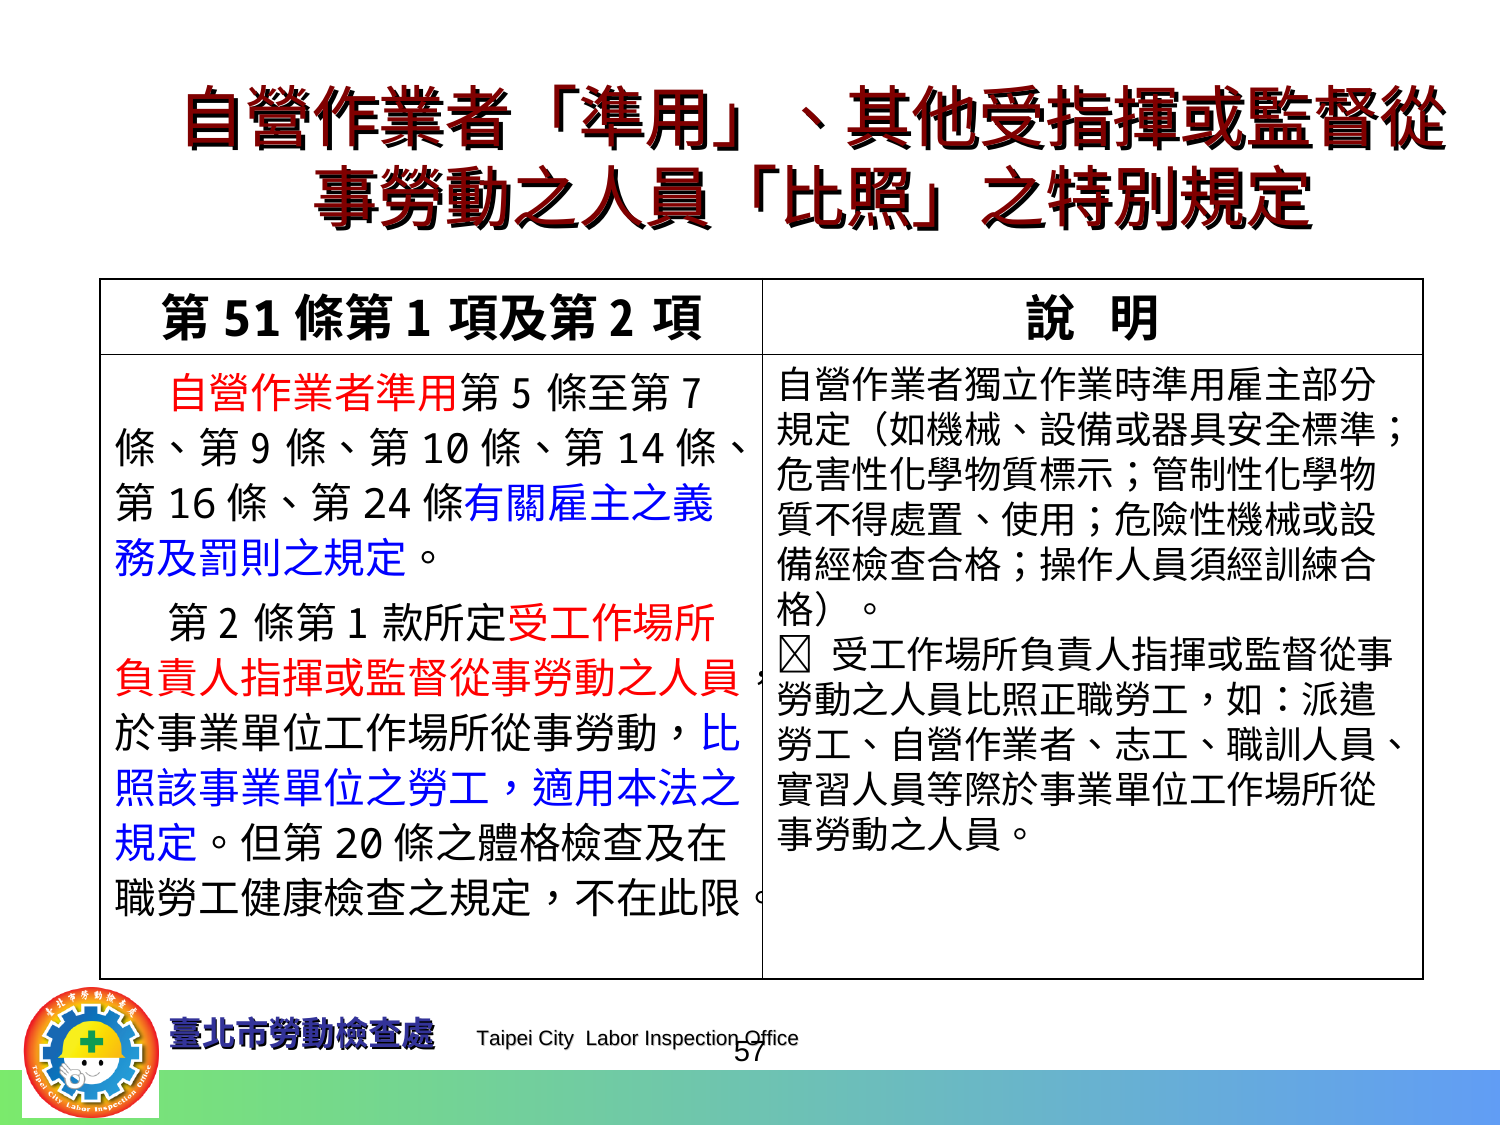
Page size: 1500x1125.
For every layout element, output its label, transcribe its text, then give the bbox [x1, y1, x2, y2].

table_header 說 明 [763, 280, 1422, 354]
table_cell 自營作業者獨立作業時準用雇主部分規定（如機械、設備或器具安全標準；危害性化學物質標示；管制性化學物質不得處置、使用；危險性機械或設備經檢查合格；操作人員須經訓練合格）。  受工作場所負責人指揮或監督從事勞動之人員比照正職勞工，如：派遣勞工、自營作業者、志工、職訓人員、實習人員等際於事業單位工作場所從事勞動之人員。 [763, 355, 1422, 978]
title 自營作業者「準用」、其他受指揮或監督從 事勞動之人員「比照」之特別規定 [58, 54, 1500, 243]
table_header 第51條第1項及第2項 [101, 280, 762, 354]
text_box <編號> [512, 1025, 988, 1101]
picture [22, 987, 159, 1118]
table_cell 自營作業者準用第5條至第7條、第9條、第10條、第14條、第16條、第24條有關雇主之義務及罰則之規定。 第2條第1款所定受工作場所負責人指揮或監督從事勞動之人員，於事業單位工作場所從事勞動，比照該事業單位之勞工，適用本法之規定。但第20條之體格檢查及在職勞工健康檢查之規定，不在此限。 [101, 355, 762, 978]
